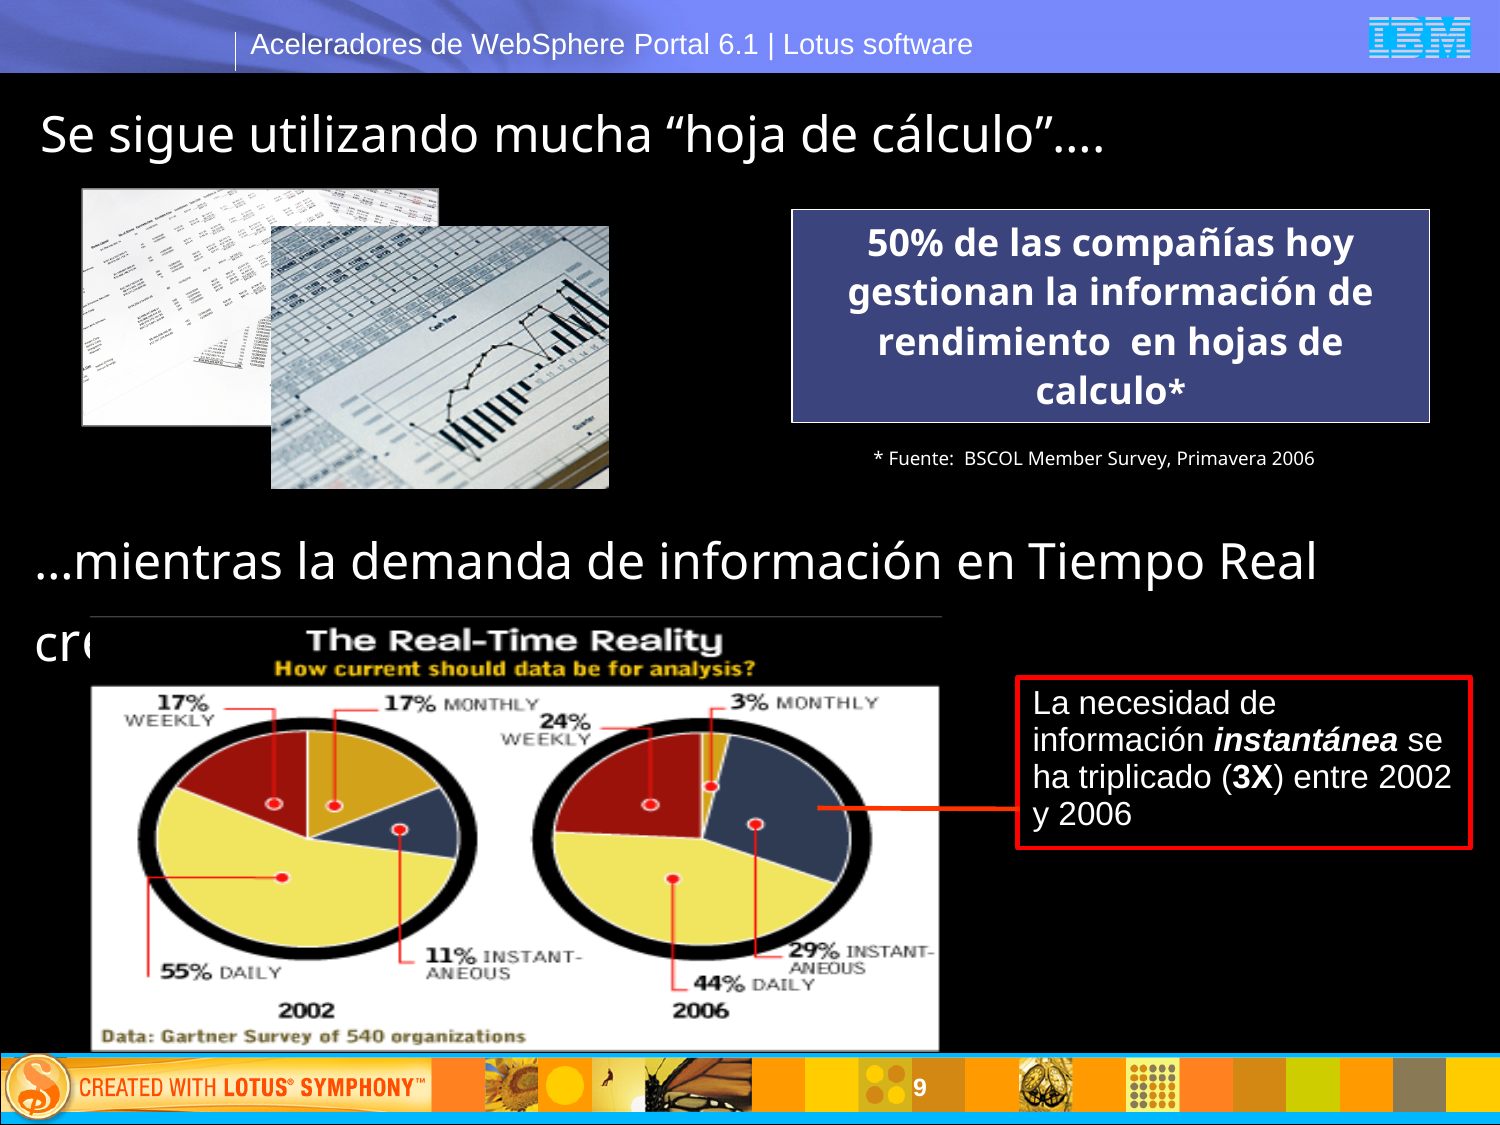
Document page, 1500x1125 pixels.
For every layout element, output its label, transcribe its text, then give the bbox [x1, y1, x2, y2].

picture [1, 1053, 1500, 1119]
text_box 50% de las compañías hoy gestionan la información de rendimiento en hojas de calculo* [792, 209, 1430, 400]
text_box * Fuente: BSCOL Member Survey, Primavera 2006 [858, 438, 1330, 478]
picture [90, 616, 942, 1052]
text_box La necesidad de información instantánea se ha triplicado (3X) entre 2002 y 2006 [1017, 677, 1471, 849]
text_box …mientras la demanda de información en Tiempo Real crece [19, 521, 1483, 706]
text_box Se sigue utilizando mucha “hoja de cálculo”…. [25, 93, 1378, 176]
picture [0, 0, 1500, 73]
picture [83, 190, 609, 489]
